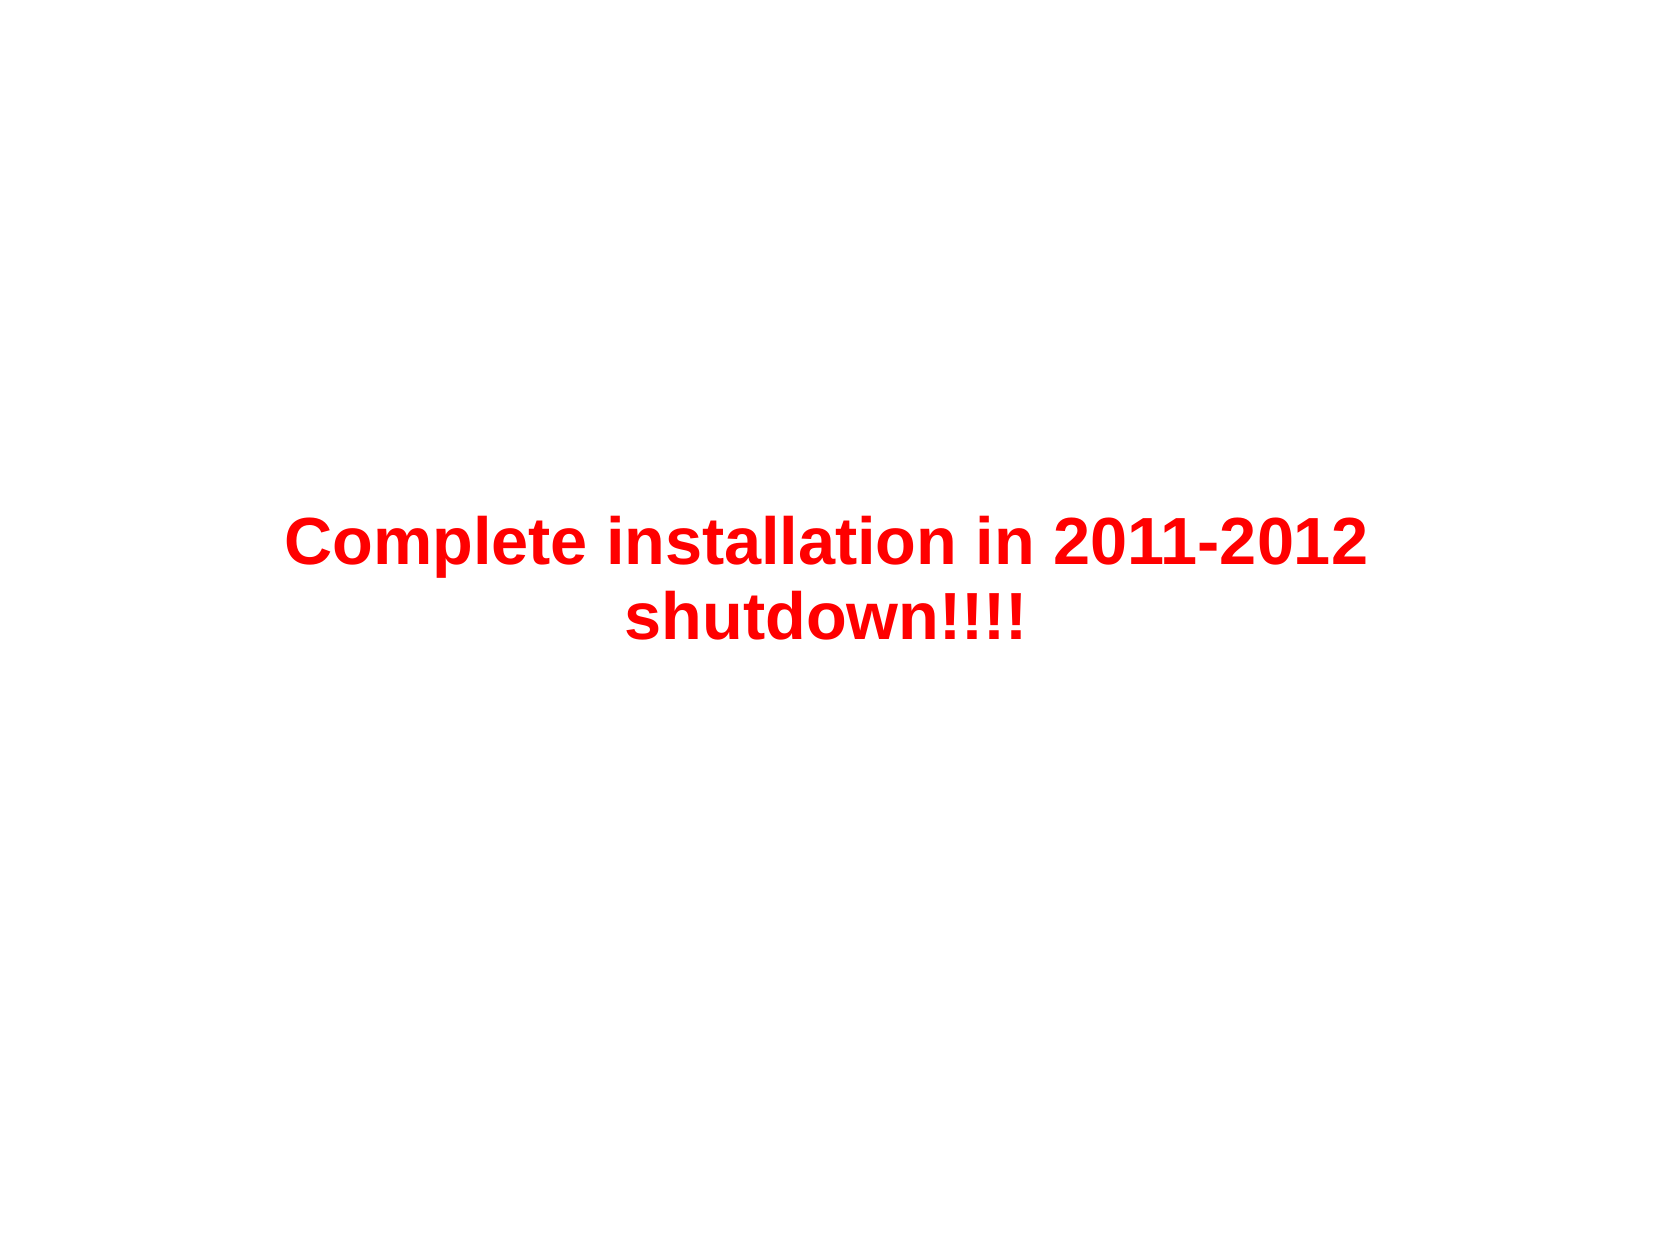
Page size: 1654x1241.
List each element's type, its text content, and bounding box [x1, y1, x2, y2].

subtitle Complete installation in 2011-2012 shutdown!!!! [82, 56, 1571, 1102]
